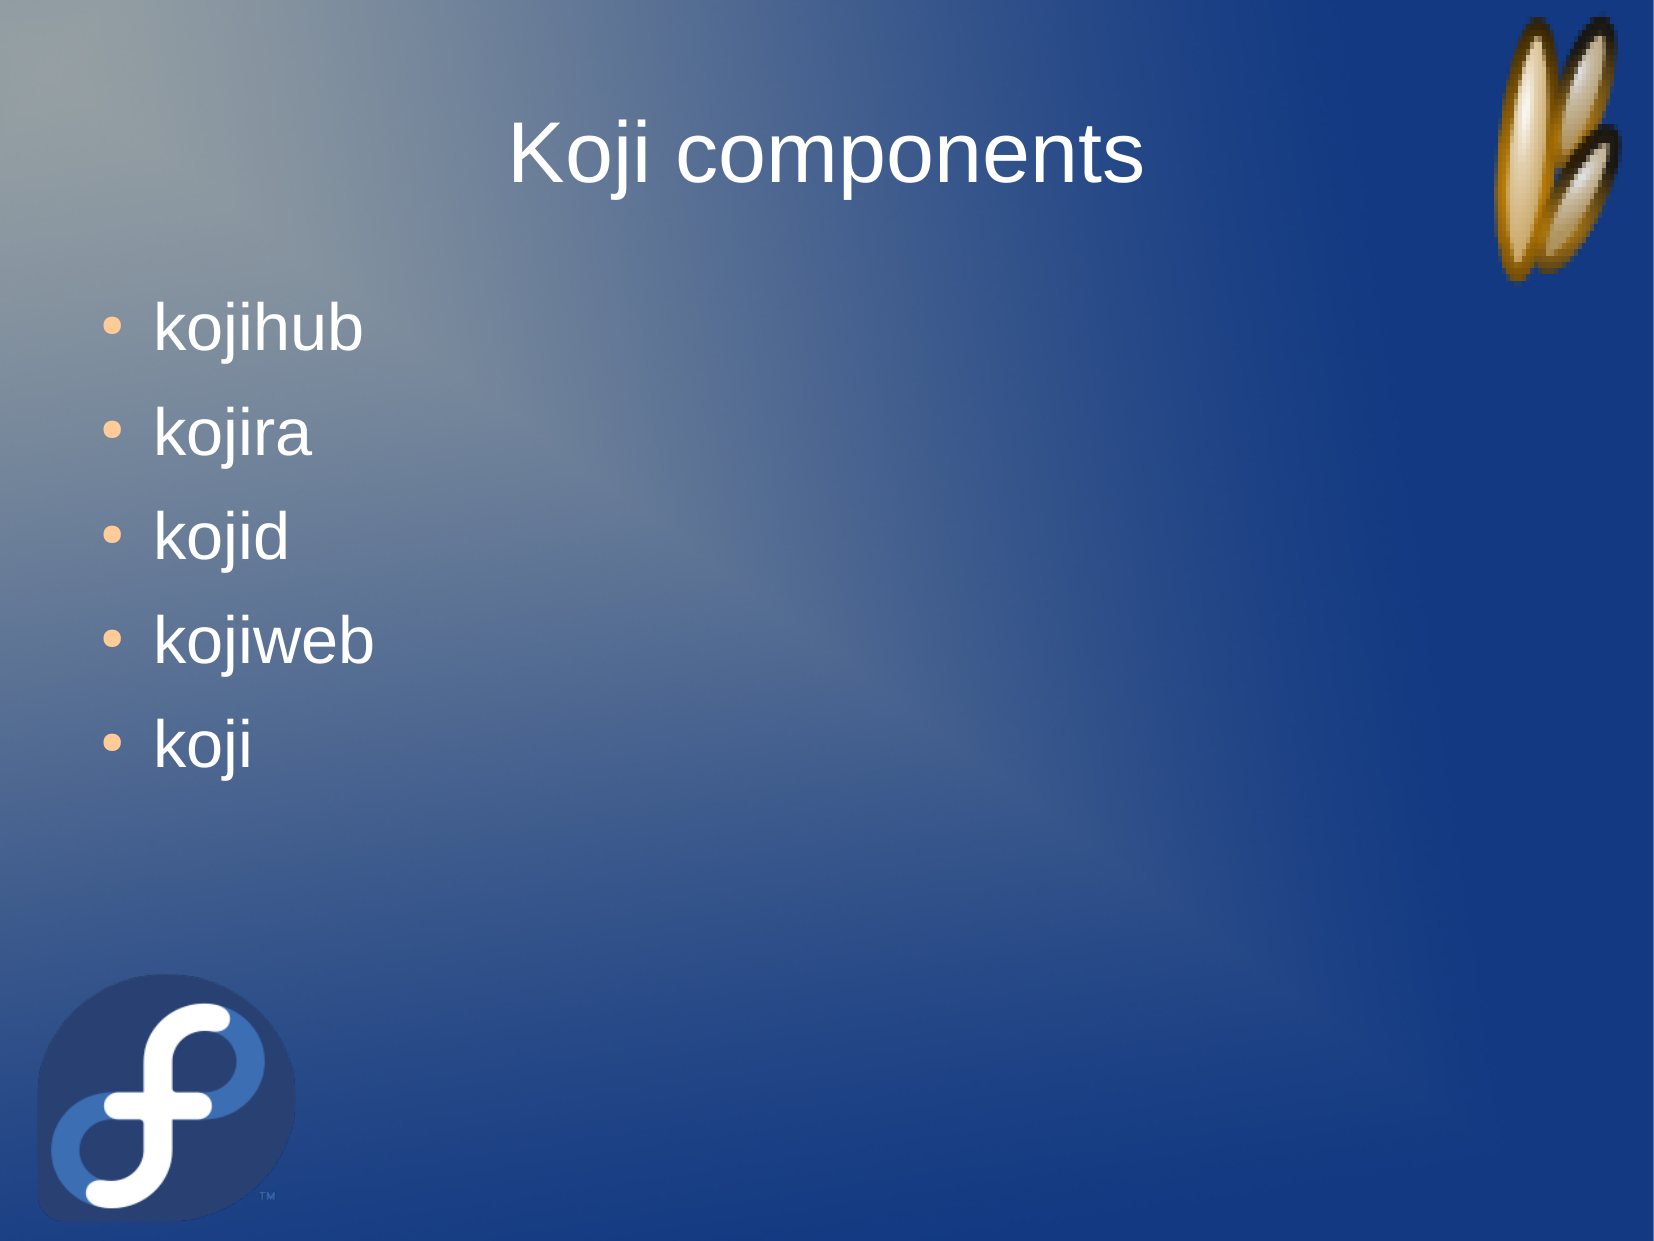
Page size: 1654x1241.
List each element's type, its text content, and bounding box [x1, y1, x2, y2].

picture [0, 0, 1654, 1241]
title Koji components [82, 49, 1571, 257]
list kojihub kojira kojid kojiweb koji [82, 290, 1571, 1109]
